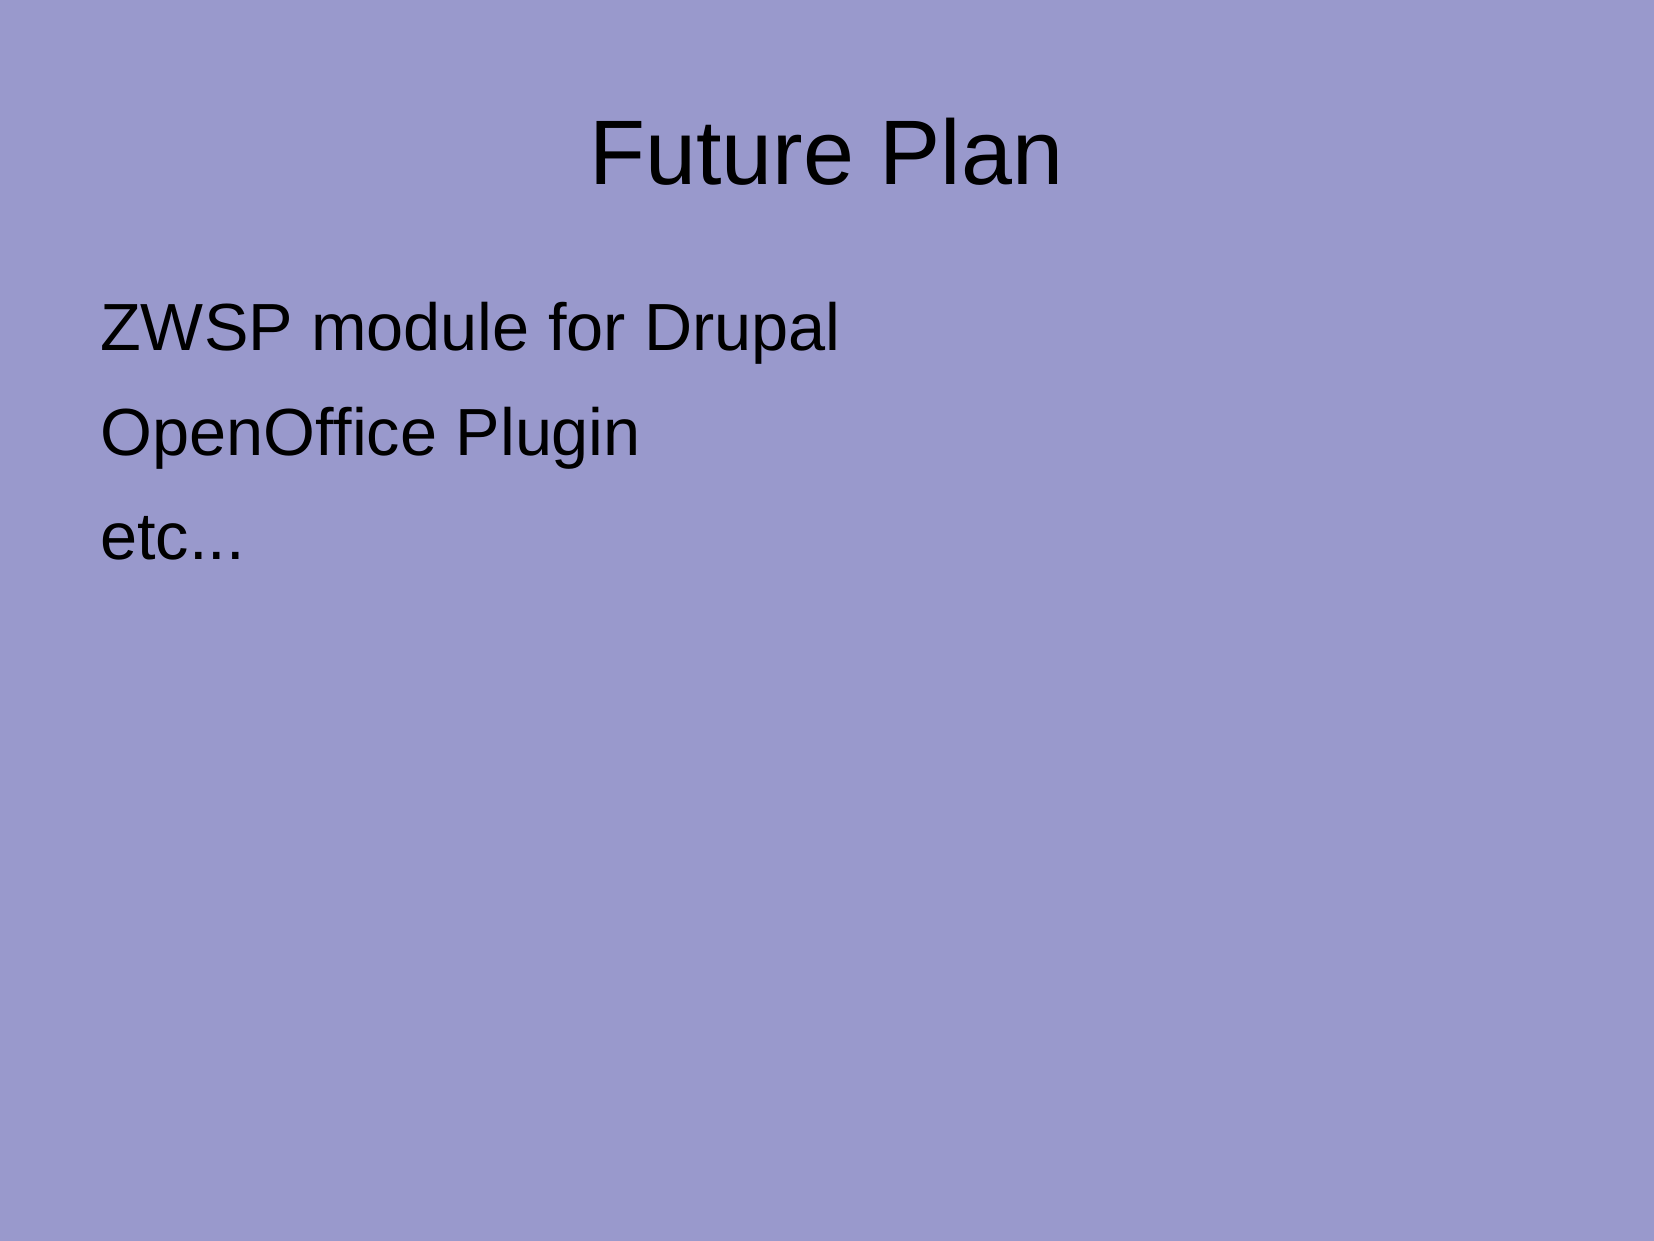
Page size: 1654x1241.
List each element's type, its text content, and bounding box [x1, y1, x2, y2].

title Future Plan [82, 56, 1571, 250]
list ZWSP module for Drupal OpenOffice Plugin etc... [82, 290, 1571, 1094]
